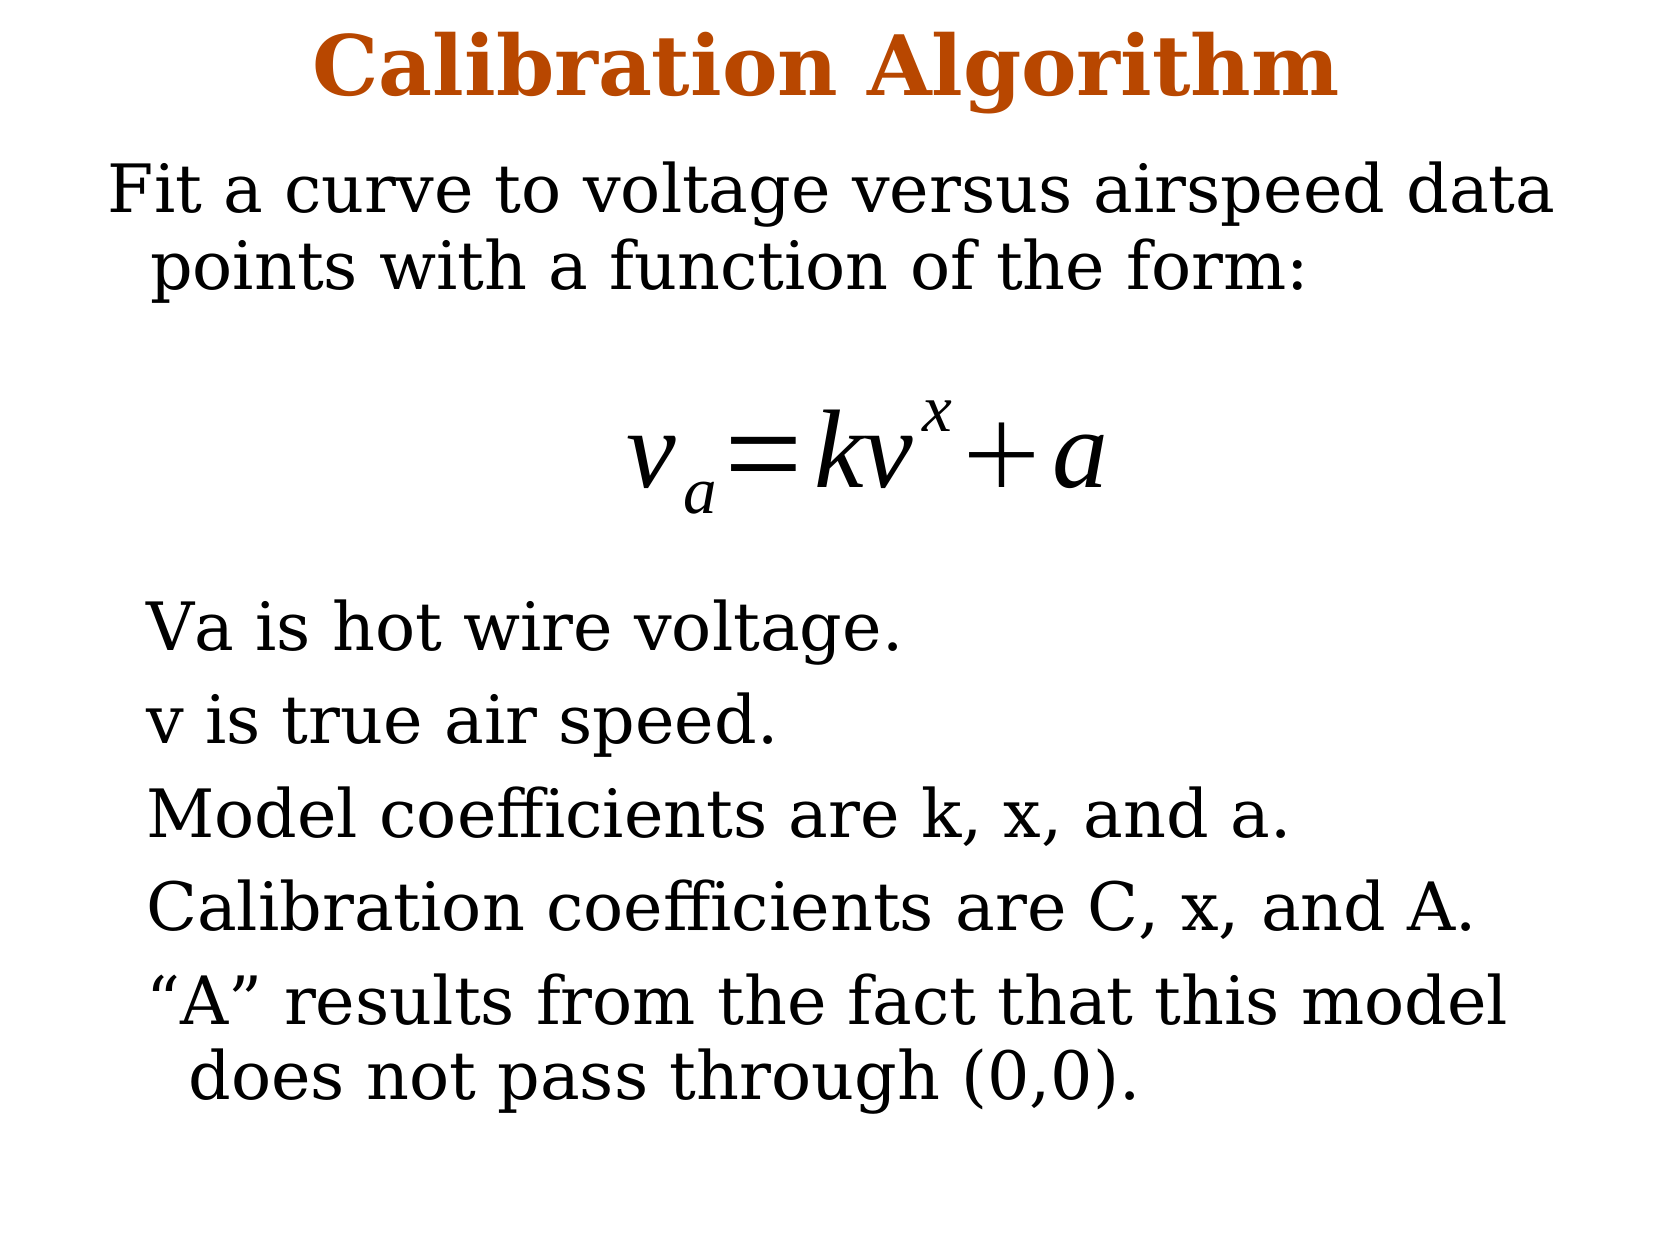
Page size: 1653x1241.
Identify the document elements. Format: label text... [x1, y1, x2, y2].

text_box Va is hot wire voltage. v is true air speed. Model coefficients are k, x, and a. Calibration coefficients are C, x, and A. “A” results from the fact that this model does not pass through (0,0). [61, 582, 1637, 1146]
text_box Calibration Algorithm [0, 18, 1653, 115]
chart [616, 371, 1114, 529]
text_box Fit a curve to voltage versus airspeed data points with a function of the form: [37, 152, 1612, 305]
